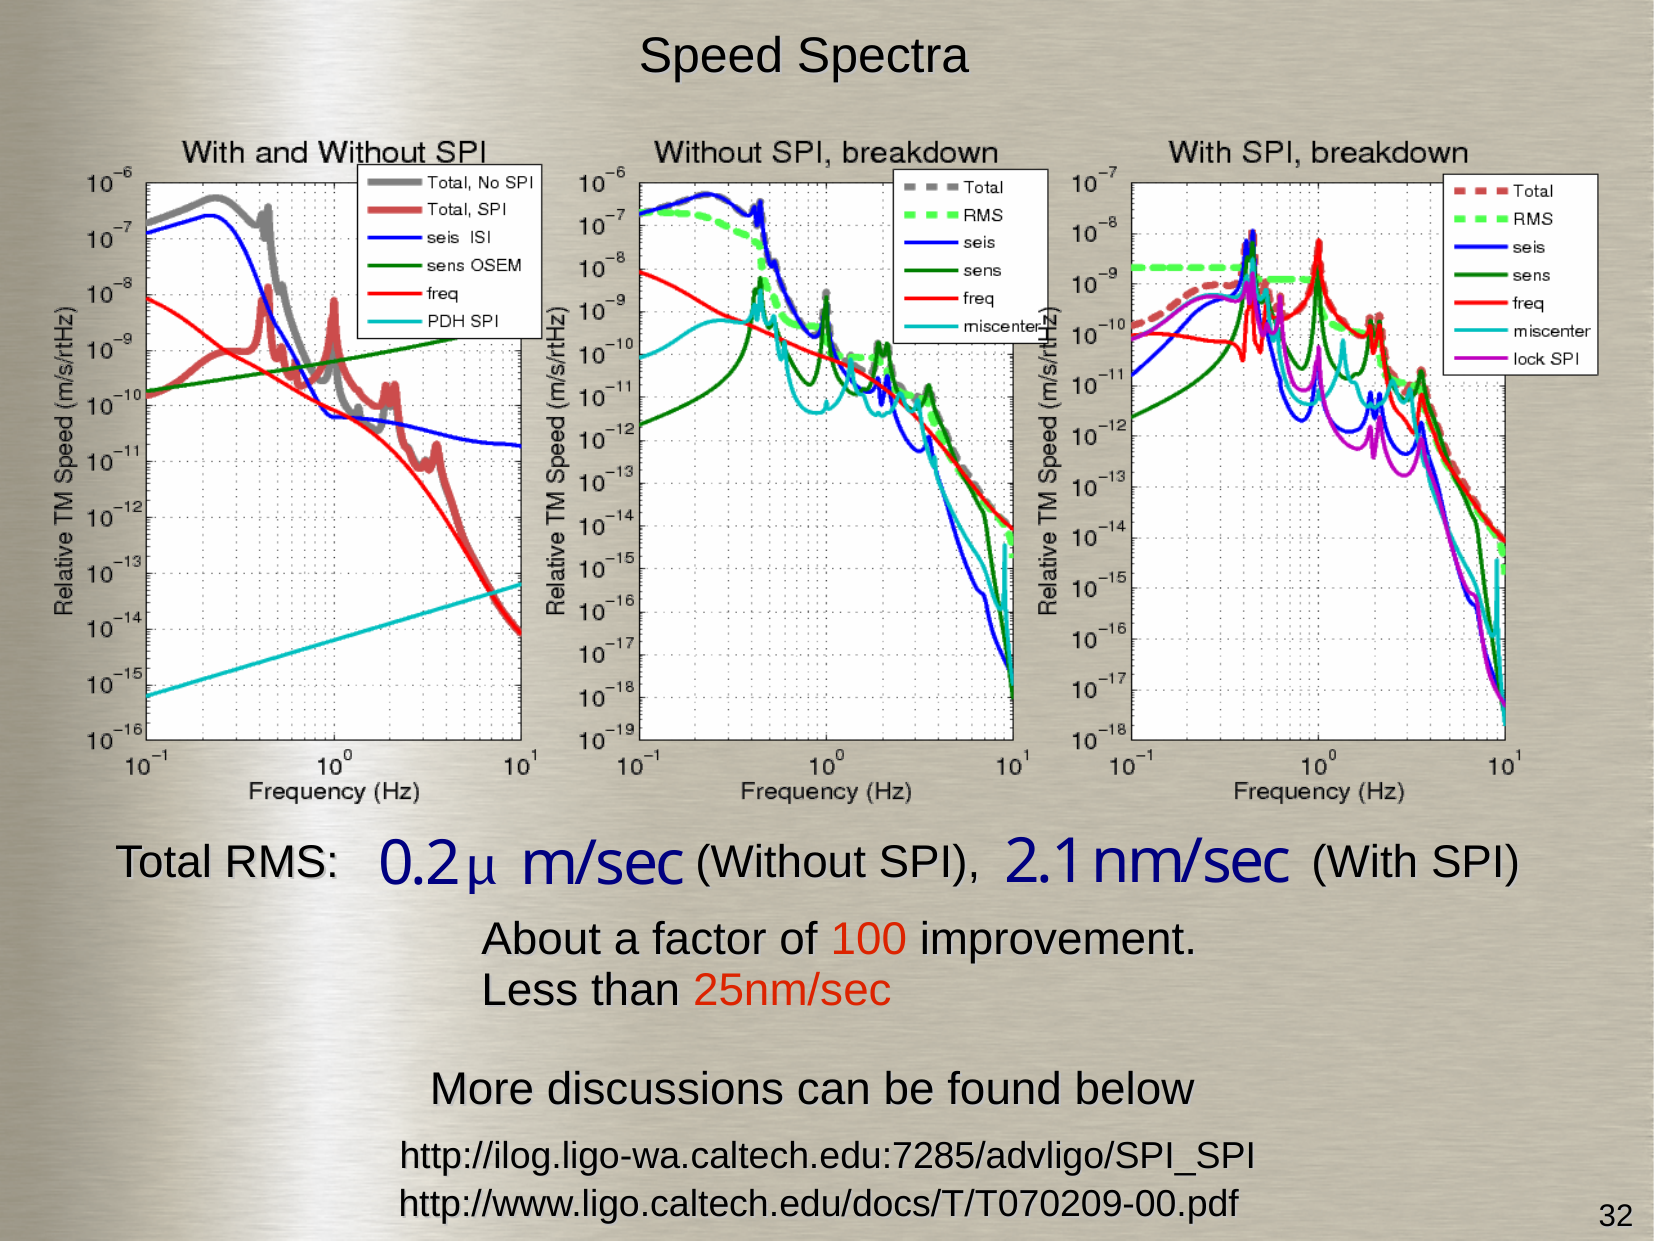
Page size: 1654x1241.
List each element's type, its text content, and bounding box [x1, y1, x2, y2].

text_box Total RMS: (Without SPI), (With SPI) [100, 828, 1563, 895]
text_box http://www.ligo.caltech.edu/docs/T/T070209-00.pdf [383, 1175, 1253, 1233]
chart [372, 834, 689, 900]
text_box About a factor of 100 improvement. Less than 25nm/sec [466, 905, 1213, 1023]
text_box Speed Spectra [624, 19, 985, 91]
chart [998, 835, 1295, 898]
picture [0, 0, 1654, 1241]
text_box More discussions can be found below [415, 1055, 1210, 1123]
text_box http://ilog.ligo-wa.caltech.edu:7285/advligo/SPI_SPI [384, 1126, 1271, 1184]
